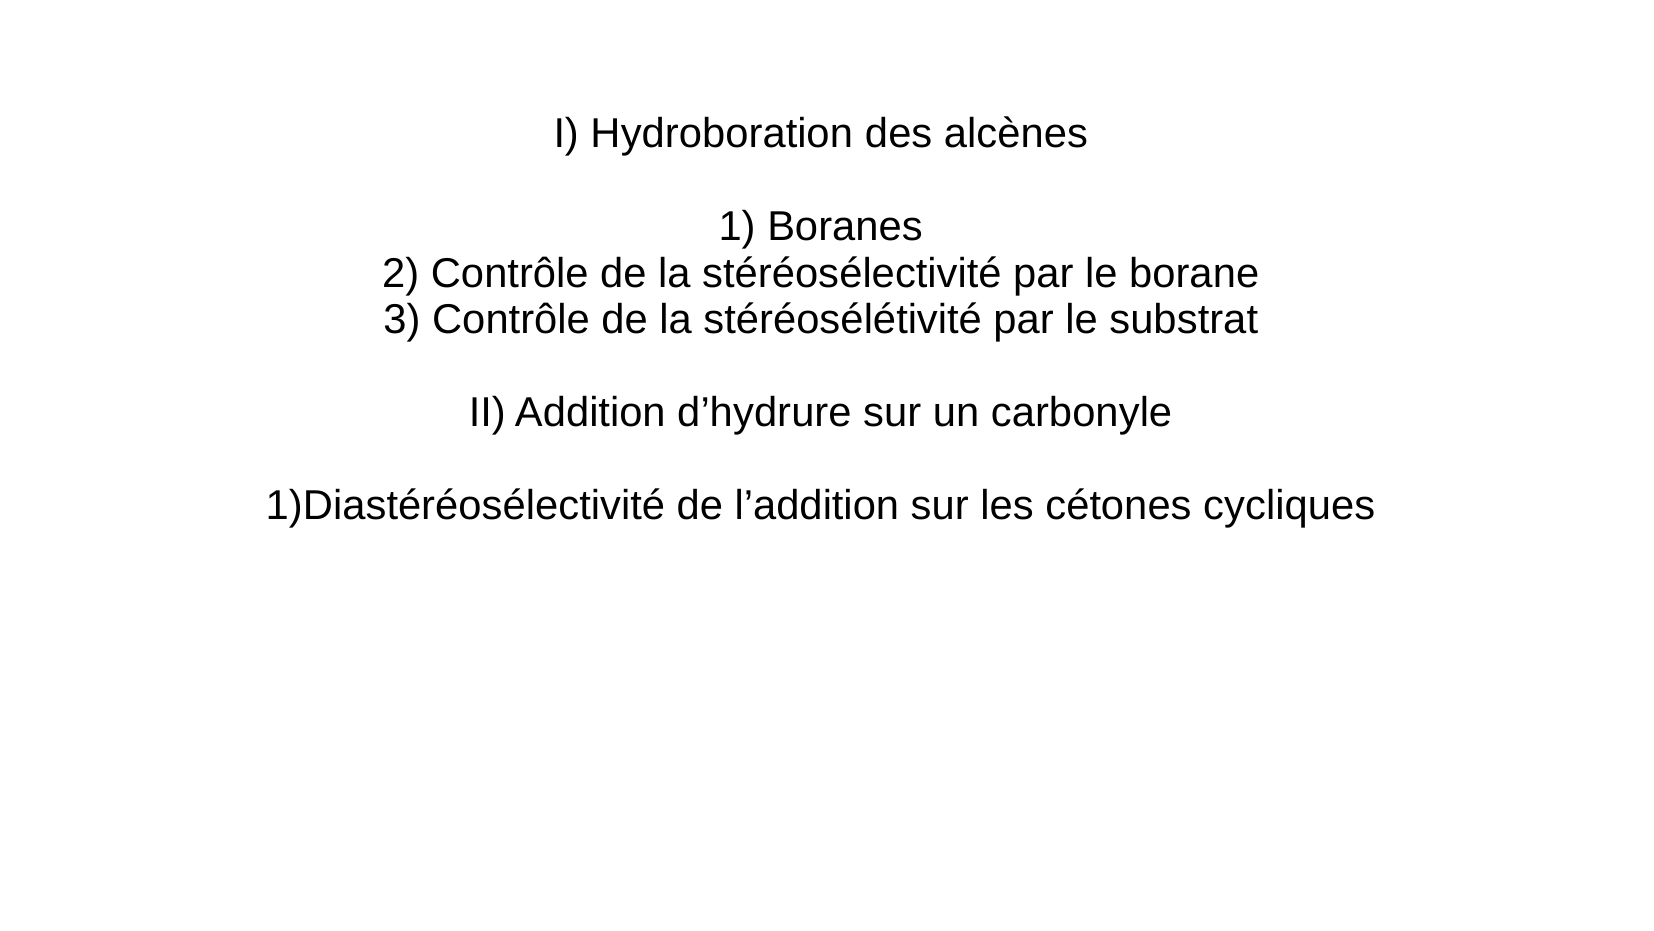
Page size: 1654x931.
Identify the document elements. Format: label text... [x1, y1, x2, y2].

text_box I) Hydroboration des alcènes 1) Boranes 2) Contrôle de la stéréosélectivité par le borane 3) Contrôle de la stéréosélétivité par le substrat II) Addition d’hydrure sur un carbonyle 1)Diastéréosélectivité de l’addition sur les cétones cycliques [70, 109, 1571, 931]
